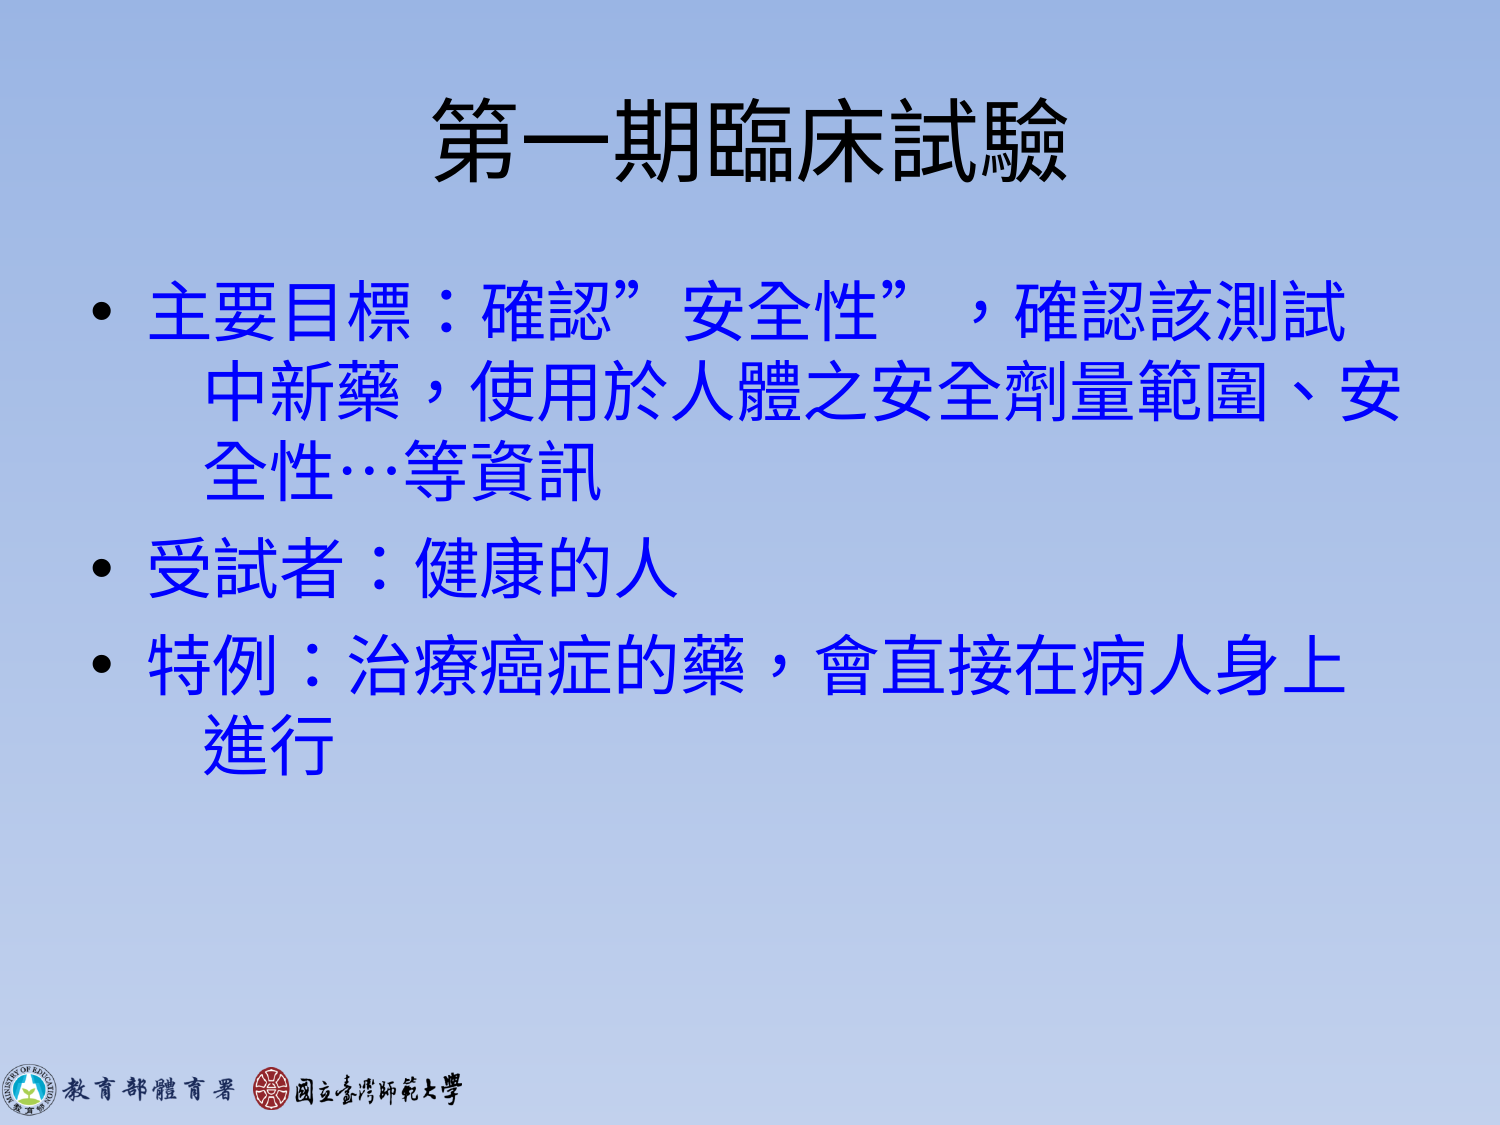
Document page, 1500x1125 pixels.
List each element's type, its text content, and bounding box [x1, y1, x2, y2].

title 第一期臨床試驗 [75, 45, 1426, 233]
list 主要目標：確認”安全性”，確認該測試中新藥，使用於人體之安全劑量範圍、安全性…等資訊 受試者：健康的人 特例：治療癌症的藥，會直接在病人身上進行 [75, 262, 1426, 1005]
